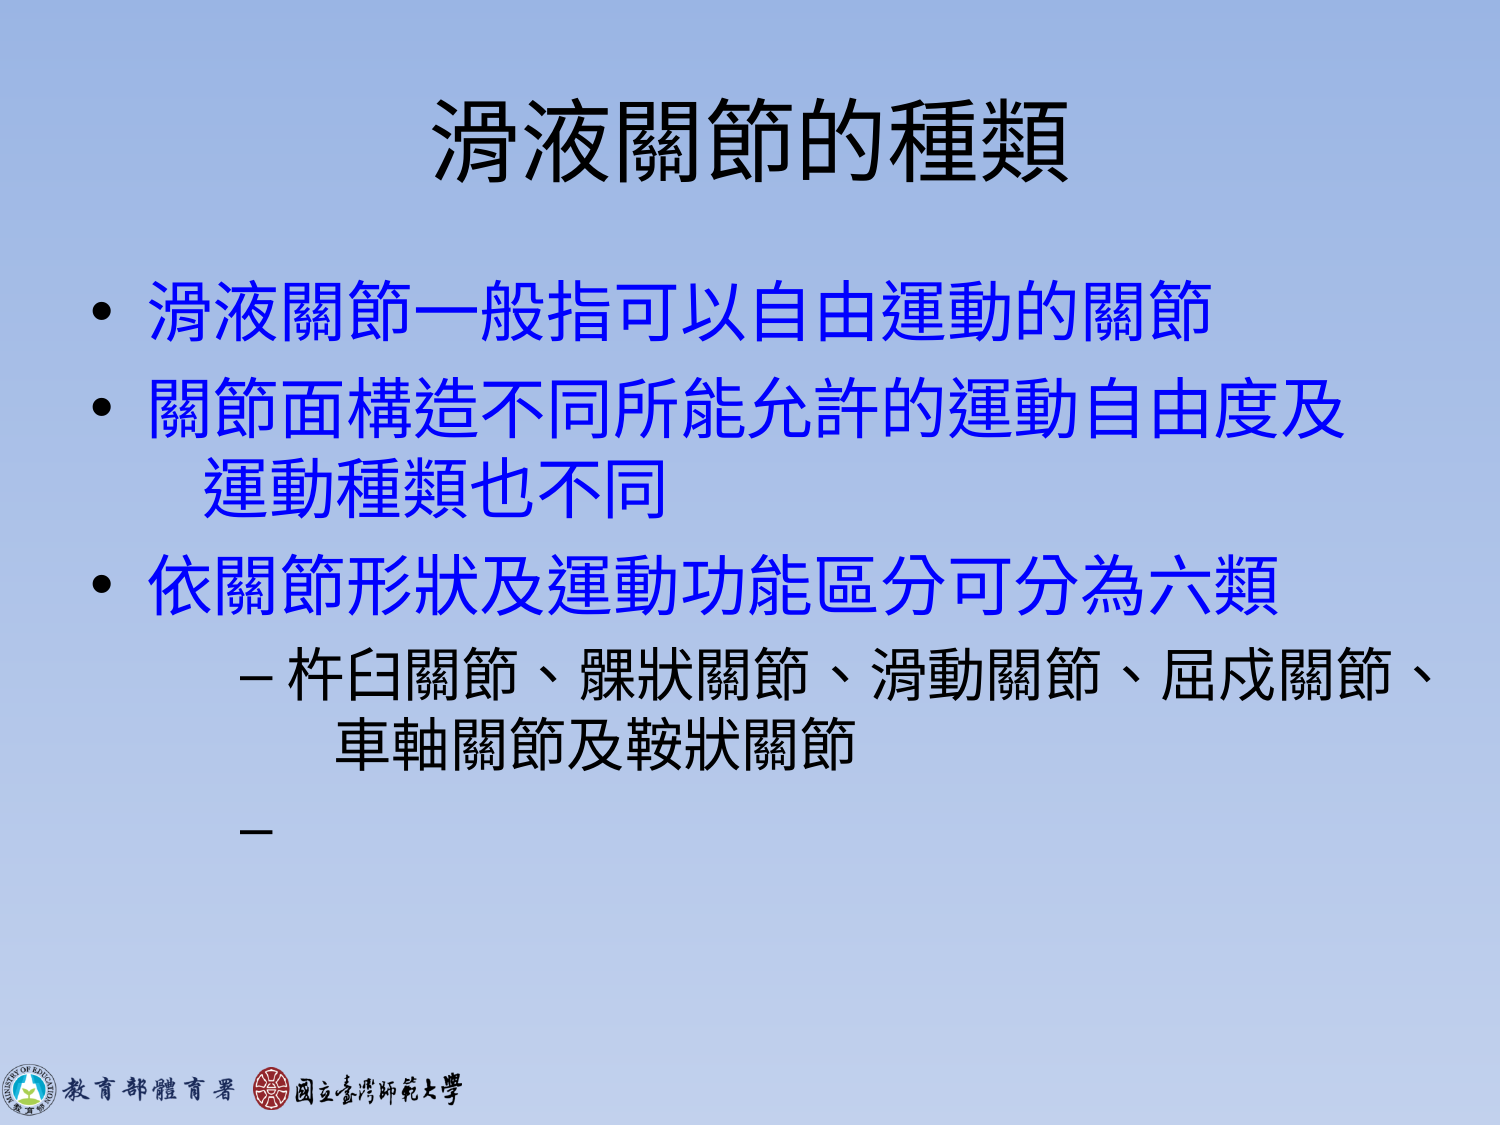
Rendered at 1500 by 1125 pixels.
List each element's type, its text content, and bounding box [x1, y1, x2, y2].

list 滑液關節一般指可以自由運動的關節 關節面構造不同所能允許的運動自由度及運動種類也不同 依關節形狀及運動功能區分可分為六類 杵臼關節、髁狀關節、滑動關節、屈戍關節、車軸關節及鞍狀關節 [75, 262, 1426, 1005]
title 滑液關節的種類 [75, 45, 1426, 233]
